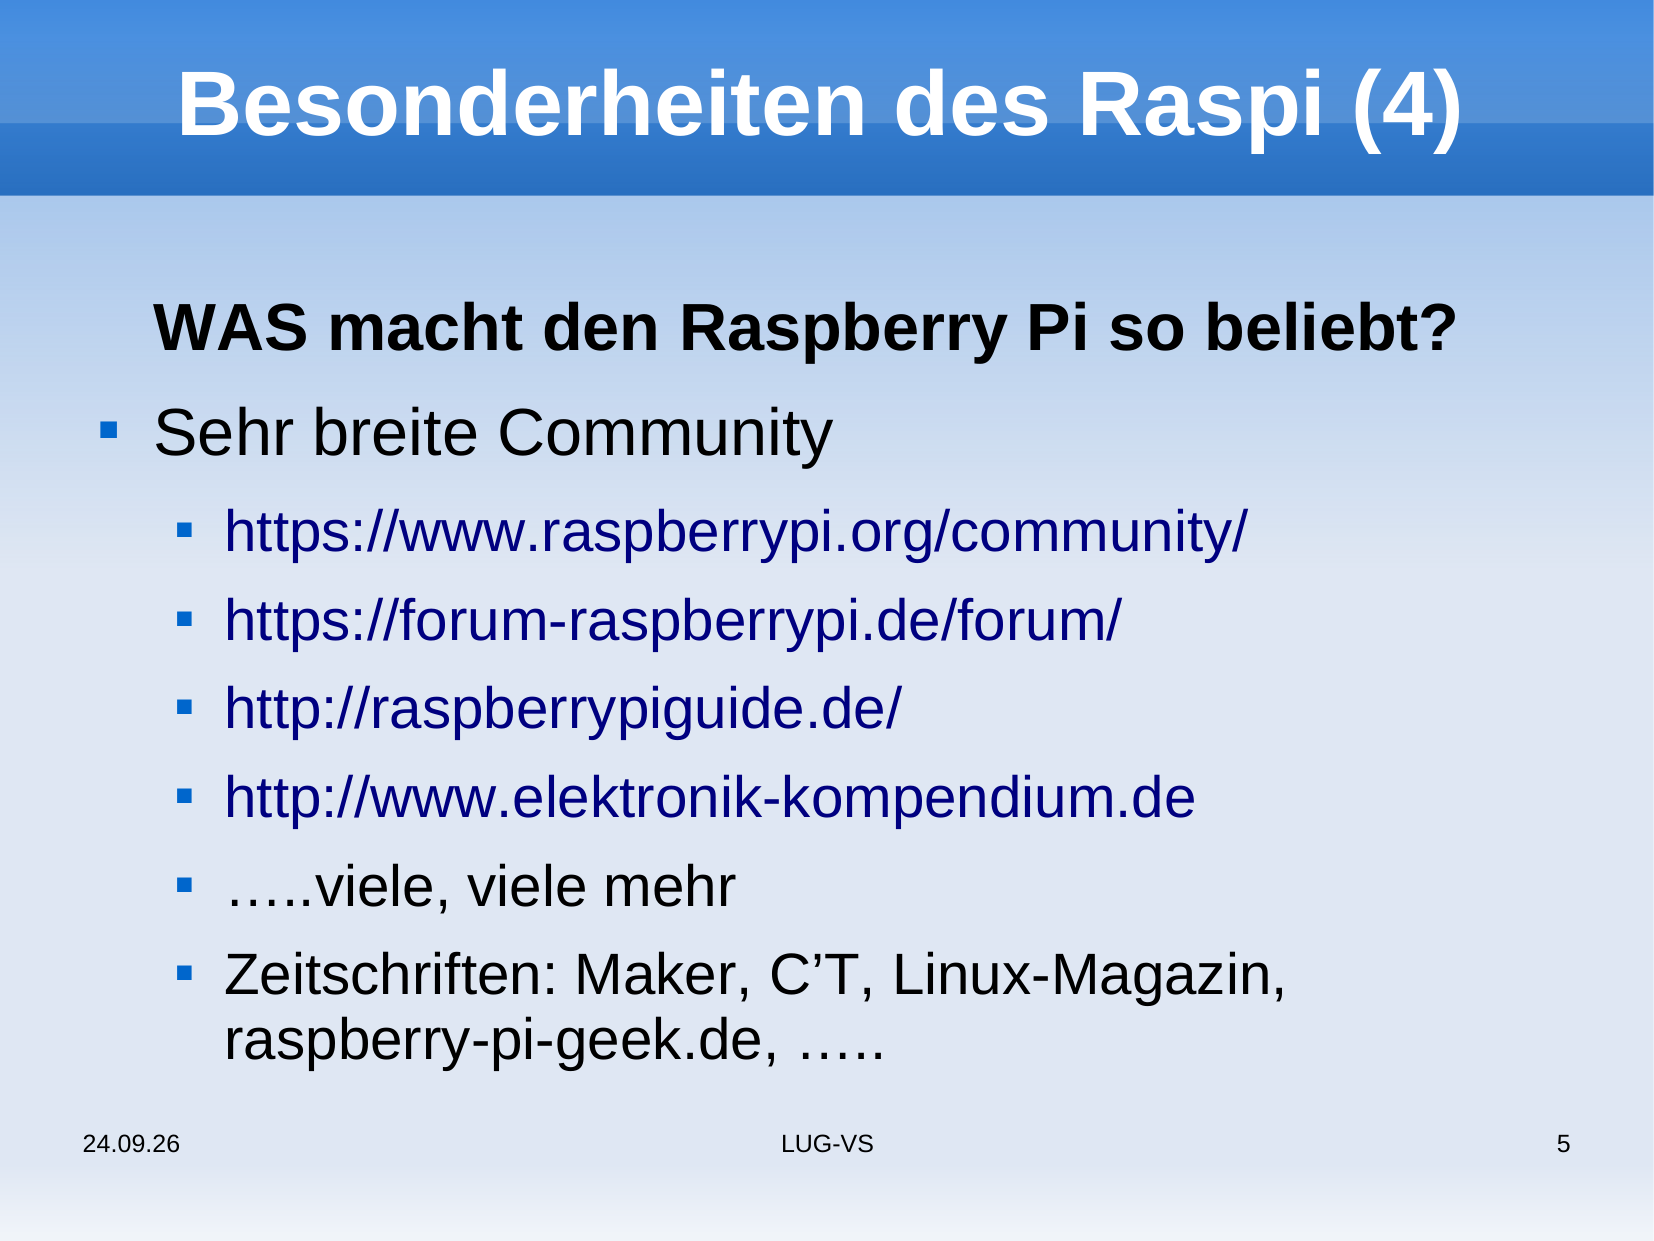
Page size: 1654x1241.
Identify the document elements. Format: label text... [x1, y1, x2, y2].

list WAS macht den Raspberry Pi so beliebt? Sehr breite Community https://www.raspberrypi.org/community/ https://forum-raspberrypi.de/forum/ http://raspberrypiguide.de/ http://www.elektronik-kompendium.de …..viele, viele mehr Zeitschriften: Maker, C’T, Linux-Magazin, raspberry-pi-geek.de, ….. [82, 290, 1571, 1109]
picture [0, 0, 1654, 1241]
title Besonderheiten des Raspi (4) [76, 0, 1565, 208]
